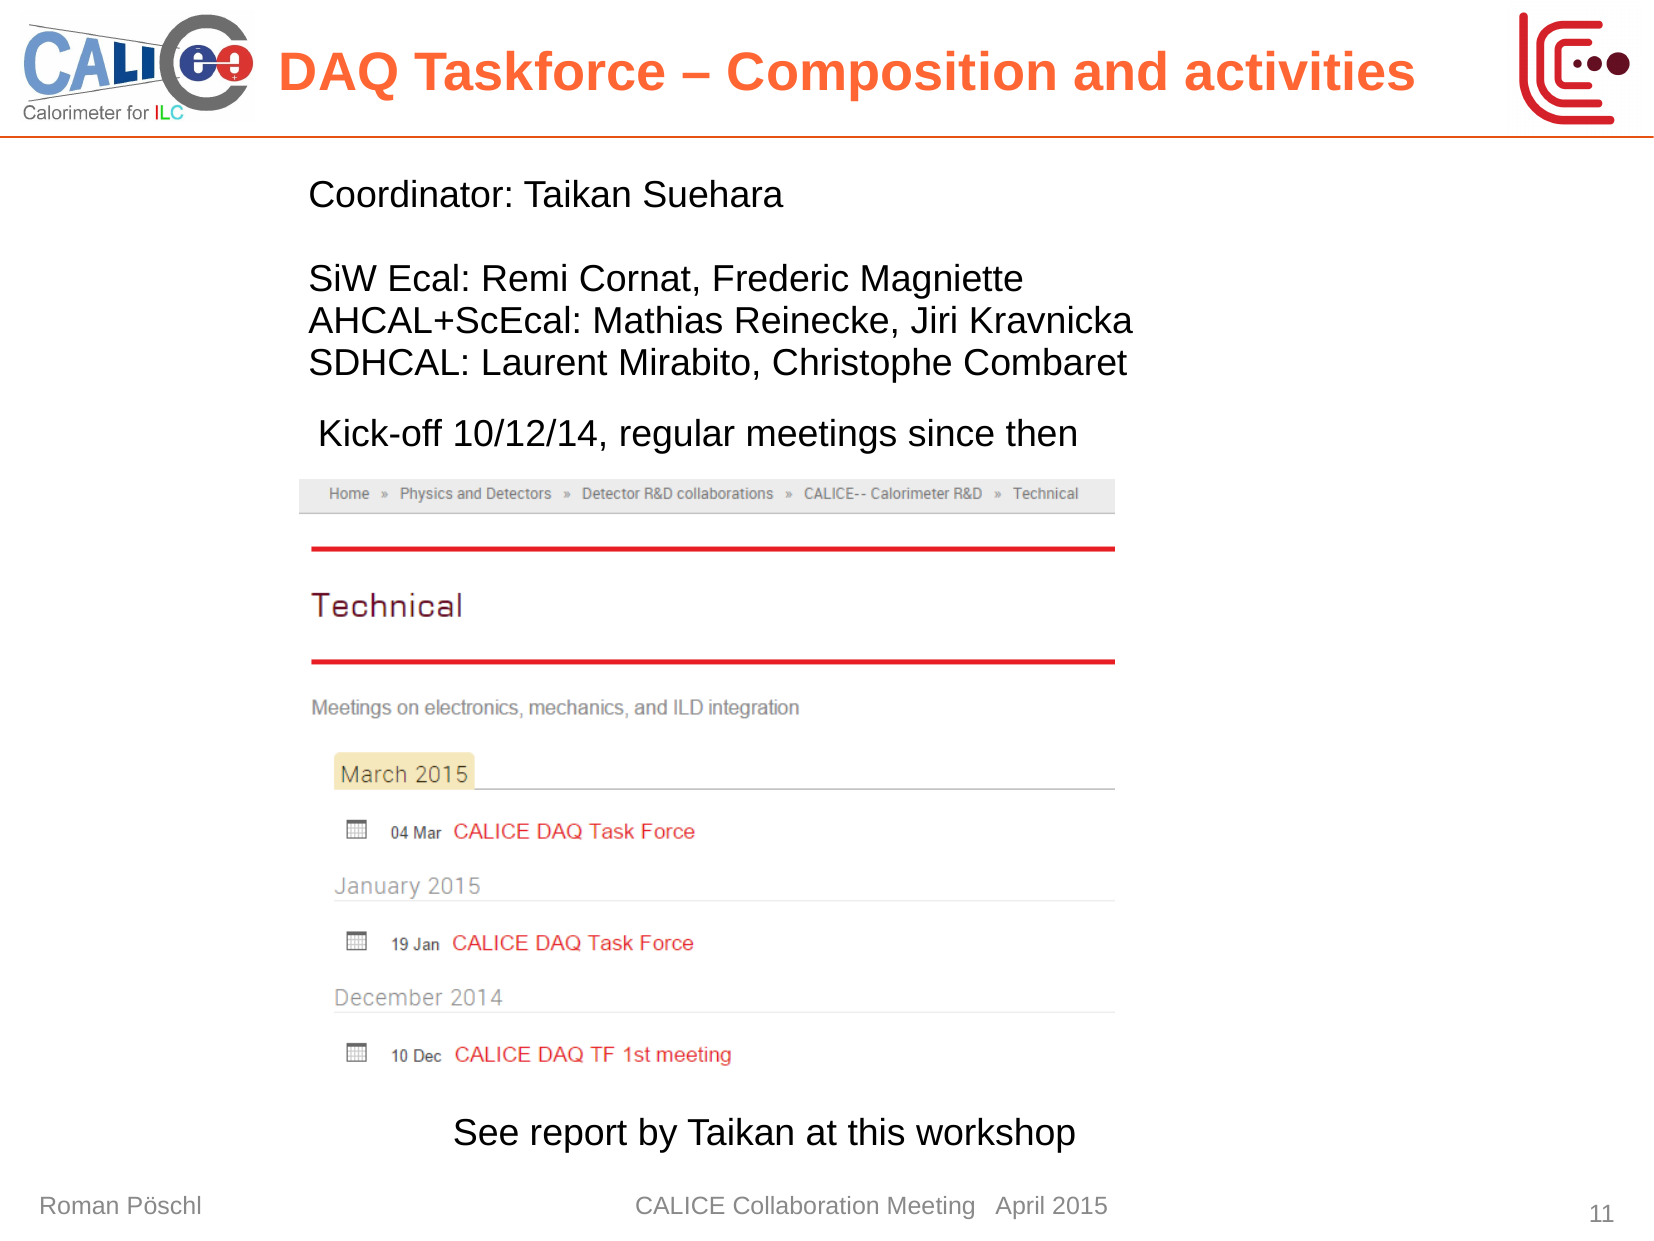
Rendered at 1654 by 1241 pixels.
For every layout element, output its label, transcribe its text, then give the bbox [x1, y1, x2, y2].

picture [20, 10, 255, 122]
picture [1508, 2, 1641, 135]
text_box Kick-off 10/12/14, regular meetings since then [303, 405, 1096, 463]
text_box See report by Taikan at this workshop [438, 1104, 1098, 1161]
title DAQ Taskforce – Composition and activities [104, 29, 1593, 113]
text_box Coordinator: Taikan Suehara SiW Ecal: Remi Cornat, Frederic Magniette AHCAL+ScEcal: Mathias Reinecke, Jiri Kravnicka SDHCAL: Laurent Mirabito, Christophe Combaret [293, 165, 1160, 475]
picture [299, 479, 1115, 1087]
